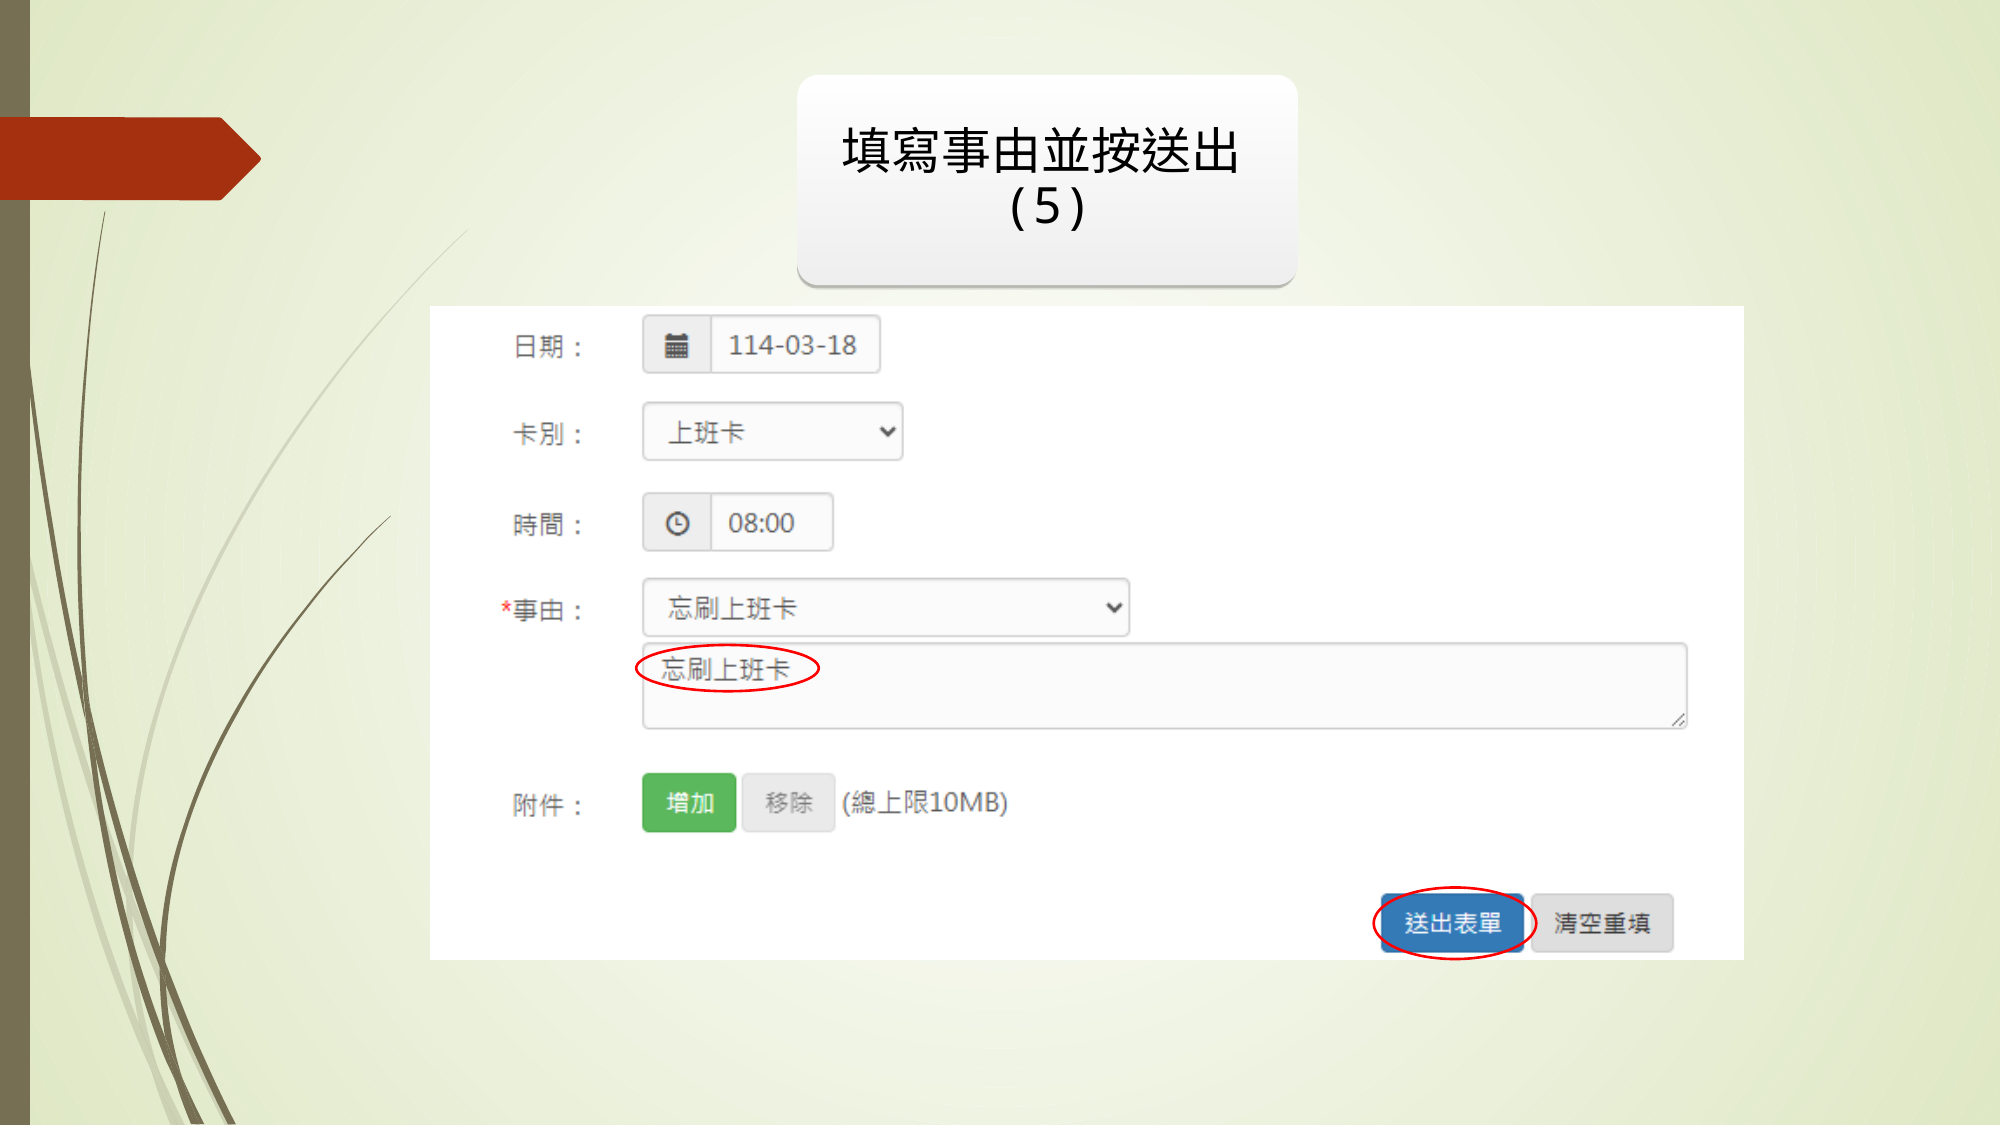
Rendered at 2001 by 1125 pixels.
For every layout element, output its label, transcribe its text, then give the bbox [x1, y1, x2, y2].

text_box 填寫事由並按送出(5) [806, 81, 1289, 279]
picture [430, 306, 1744, 960]
text_box [797, 74, 1298, 286]
picture [1376, 889, 1534, 957]
